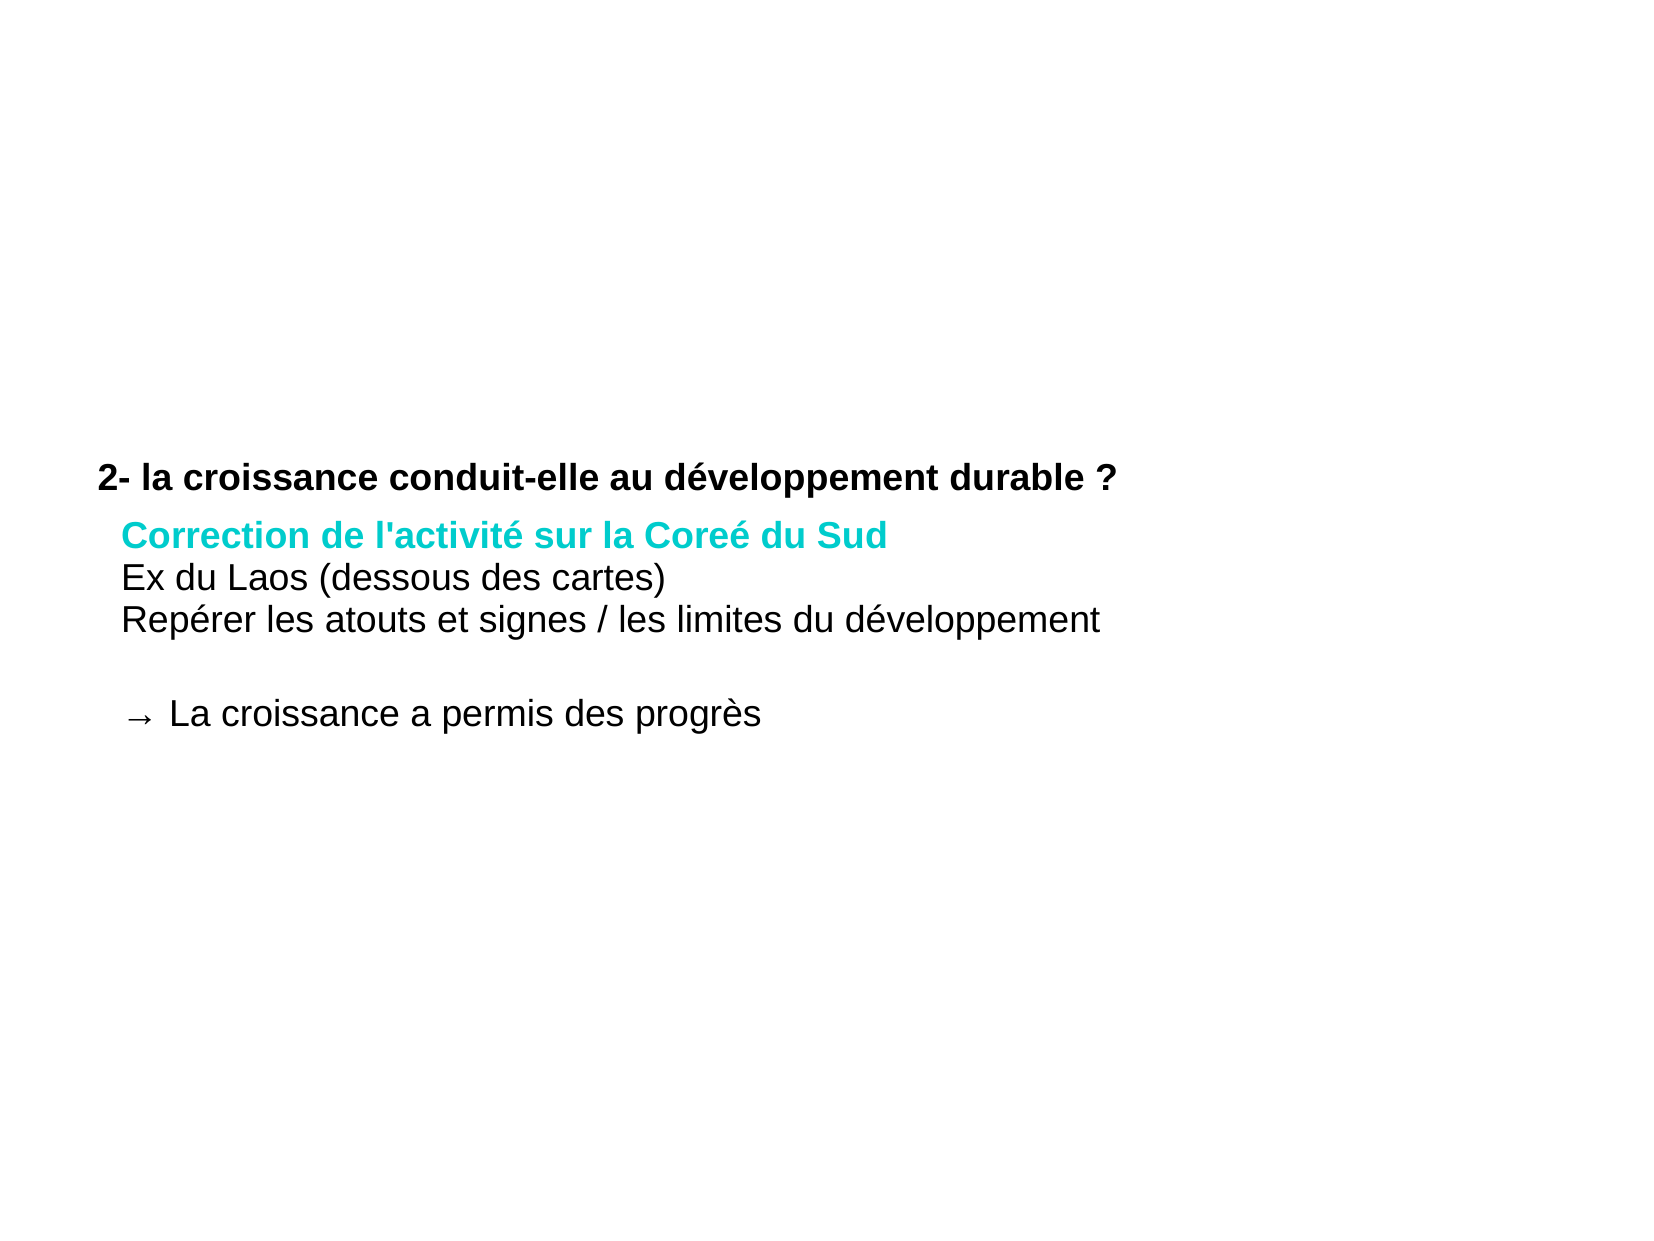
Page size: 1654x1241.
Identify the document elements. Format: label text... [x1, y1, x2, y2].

text_box Correction de l'activité sur la Coreé du Sud Ex du Laos (dessous des cartes) Repérer les atouts et signes / les limites du développement [106, 506, 1116, 650]
text_box 2- la croissance conduit-elle au développement durable ? [82, 448, 1134, 507]
text_box → La croissance a permis des progrès [106, 685, 777, 742]
